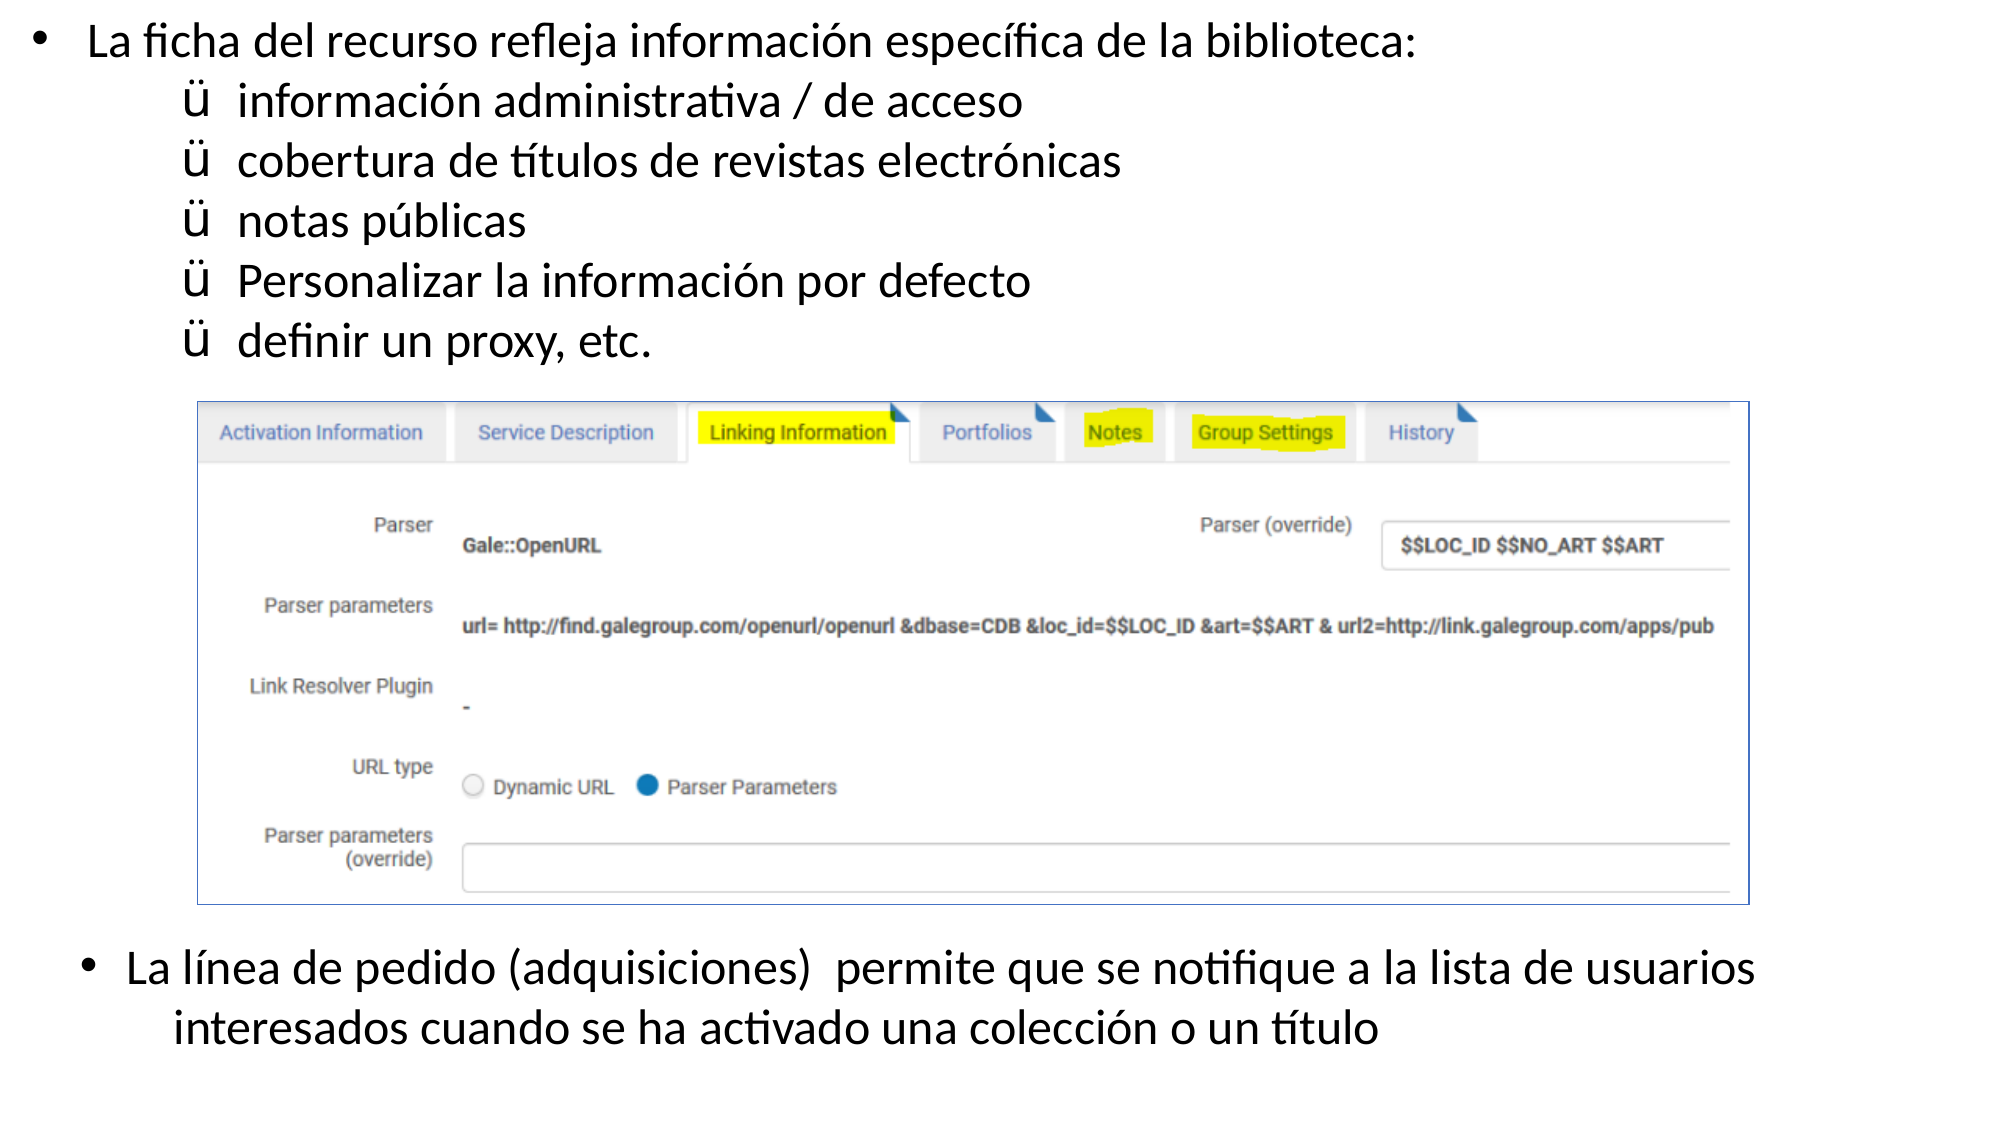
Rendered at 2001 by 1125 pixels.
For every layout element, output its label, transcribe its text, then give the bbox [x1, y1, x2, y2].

text_box La línea de pedido (adquisiciones) permite que se notifique a la lista de usuarios interesados ​​cuando se ha activado una colección o un título [64, 927, 1927, 1064]
picture [198, 402, 1749, 904]
text_box La ficha del recurso refleja información específica de la biblioteca: información administrativa / de acceso cobertura de títulos de revistas electrónicas notas públicas Personalizar la información por defecto definir un proxy, etc. [16, 0, 1975, 379]
